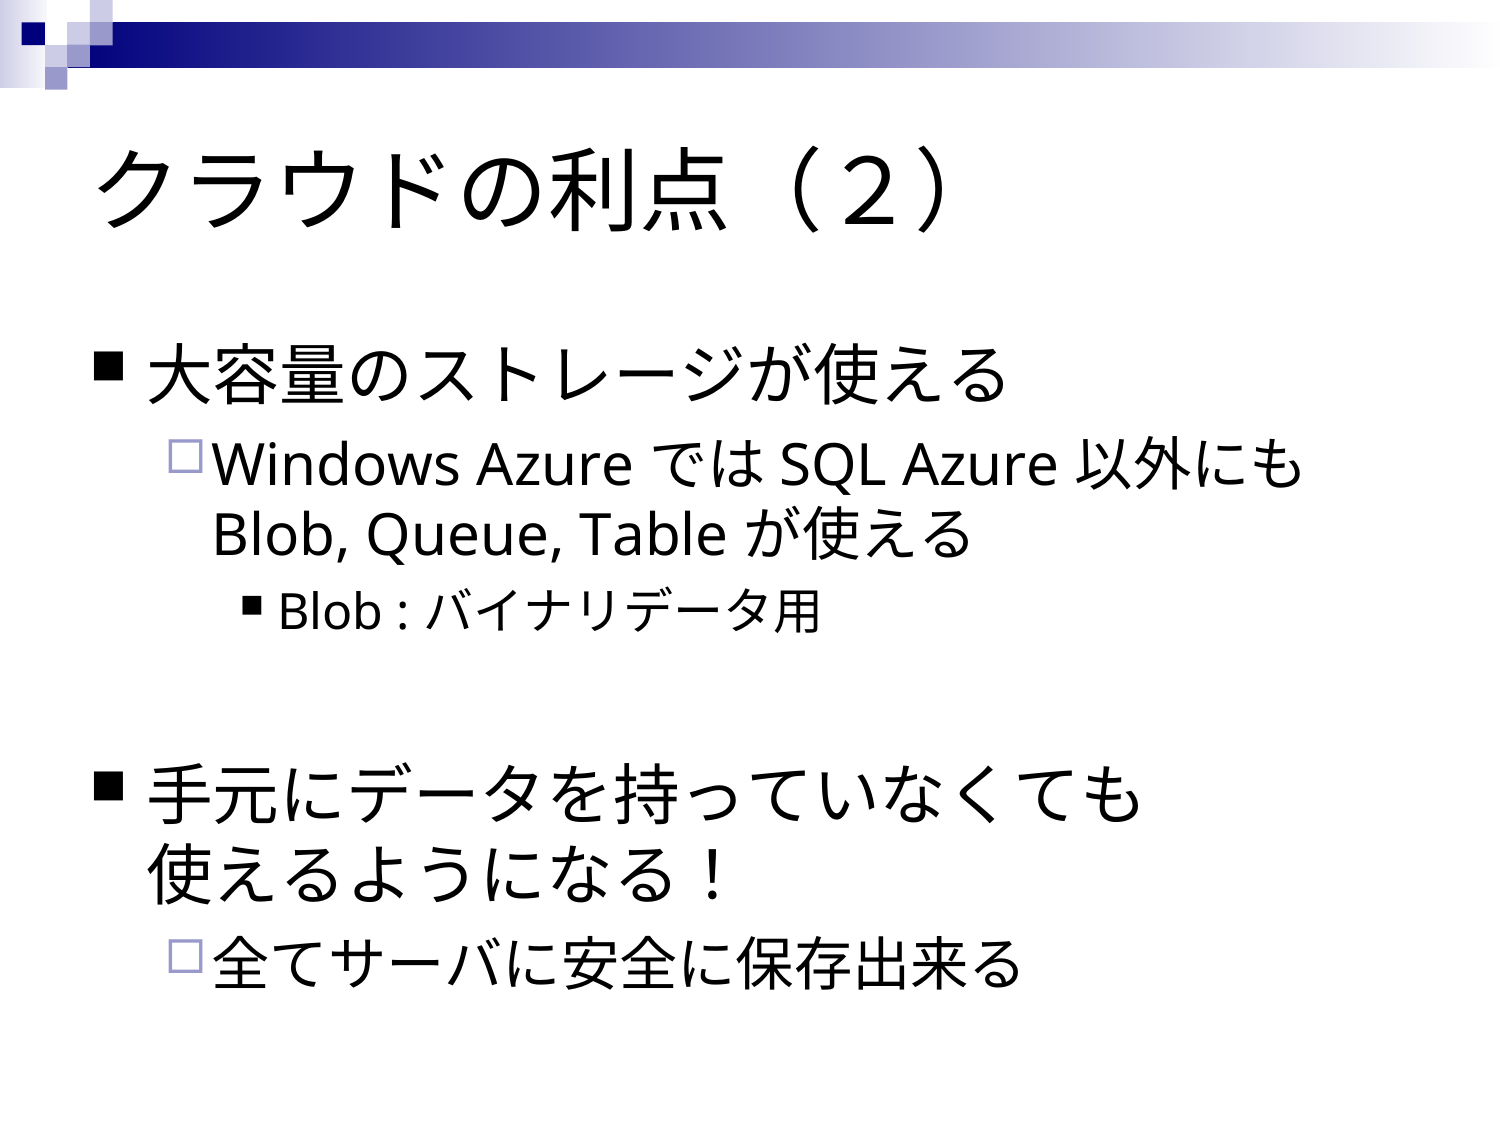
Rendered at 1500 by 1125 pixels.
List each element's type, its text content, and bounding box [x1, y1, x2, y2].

list 大容量のストレージが使える Windows Azure では SQL Azure 以外にも Blob, Queue, Table が使える Blob : バイナリデータ用 手元にデータを持っていなくても 使えるようになる！ 全てサーバに安全に保存出来る [75, 324, 1426, 1021]
title クラウドの利点（２） [75, 69, 1426, 306]
